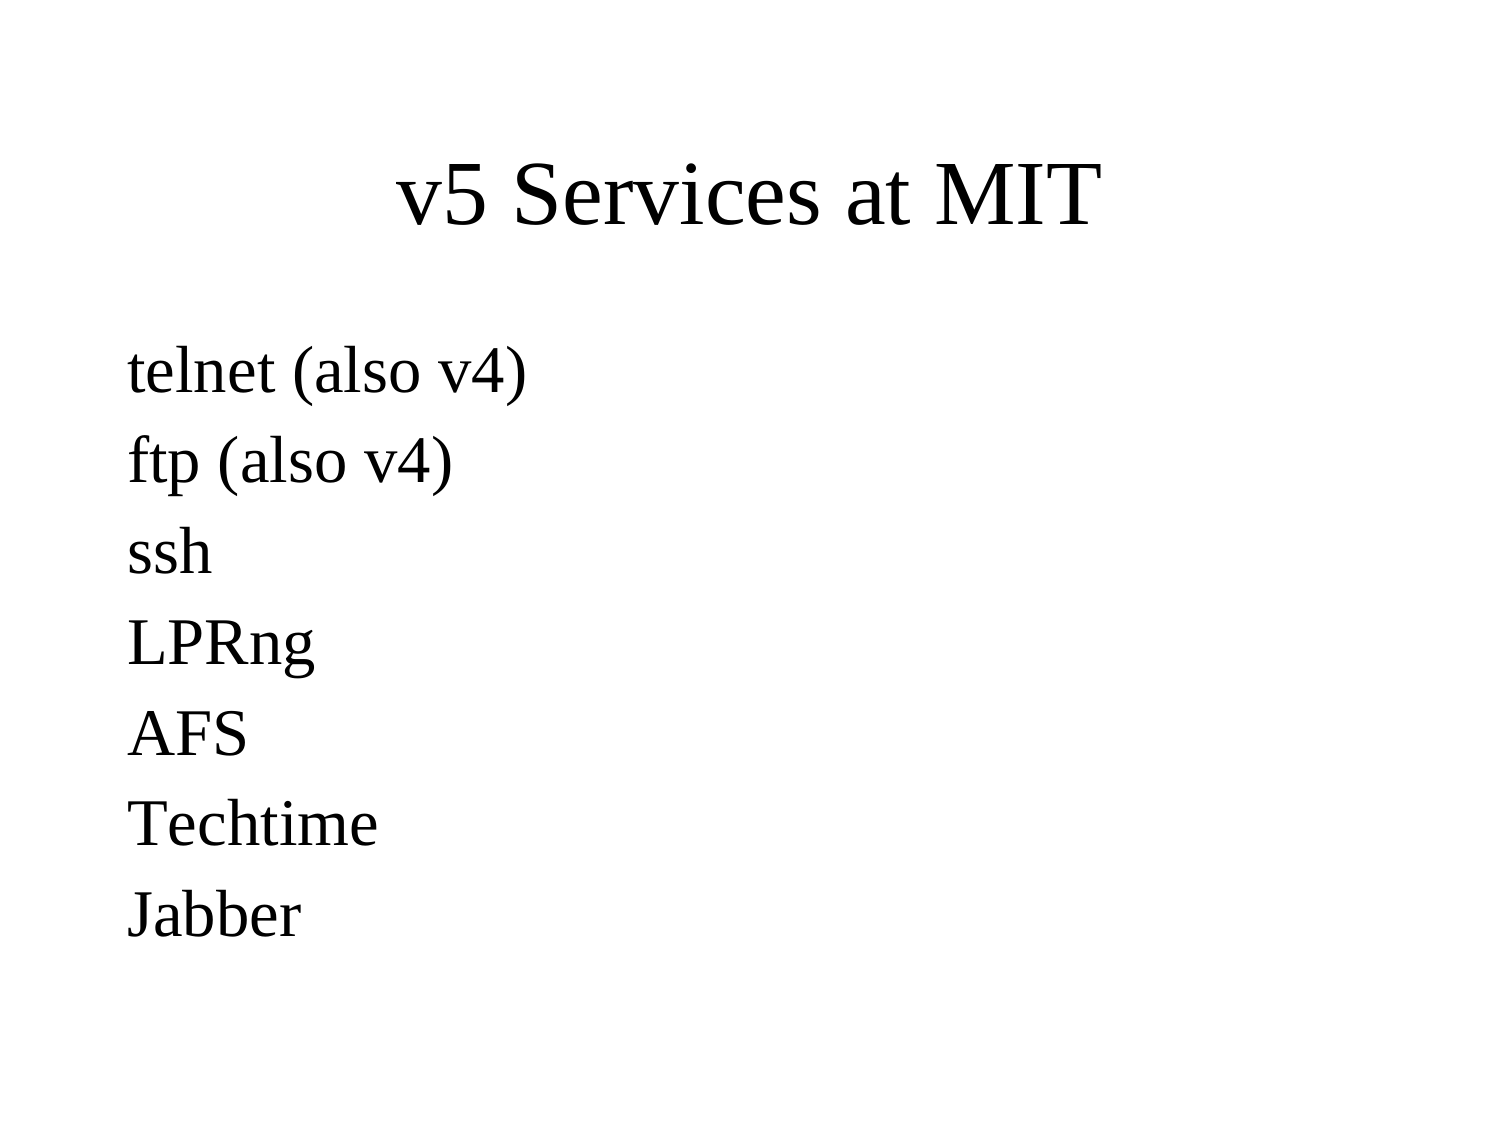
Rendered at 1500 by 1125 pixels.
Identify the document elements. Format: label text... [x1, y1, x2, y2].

title v5 Services at MIT [112, 99, 1388, 288]
list telnet (also v4) ftp (also v4) ssh LPRng AFS Techtime Jabber [112, 324, 1388, 1001]
